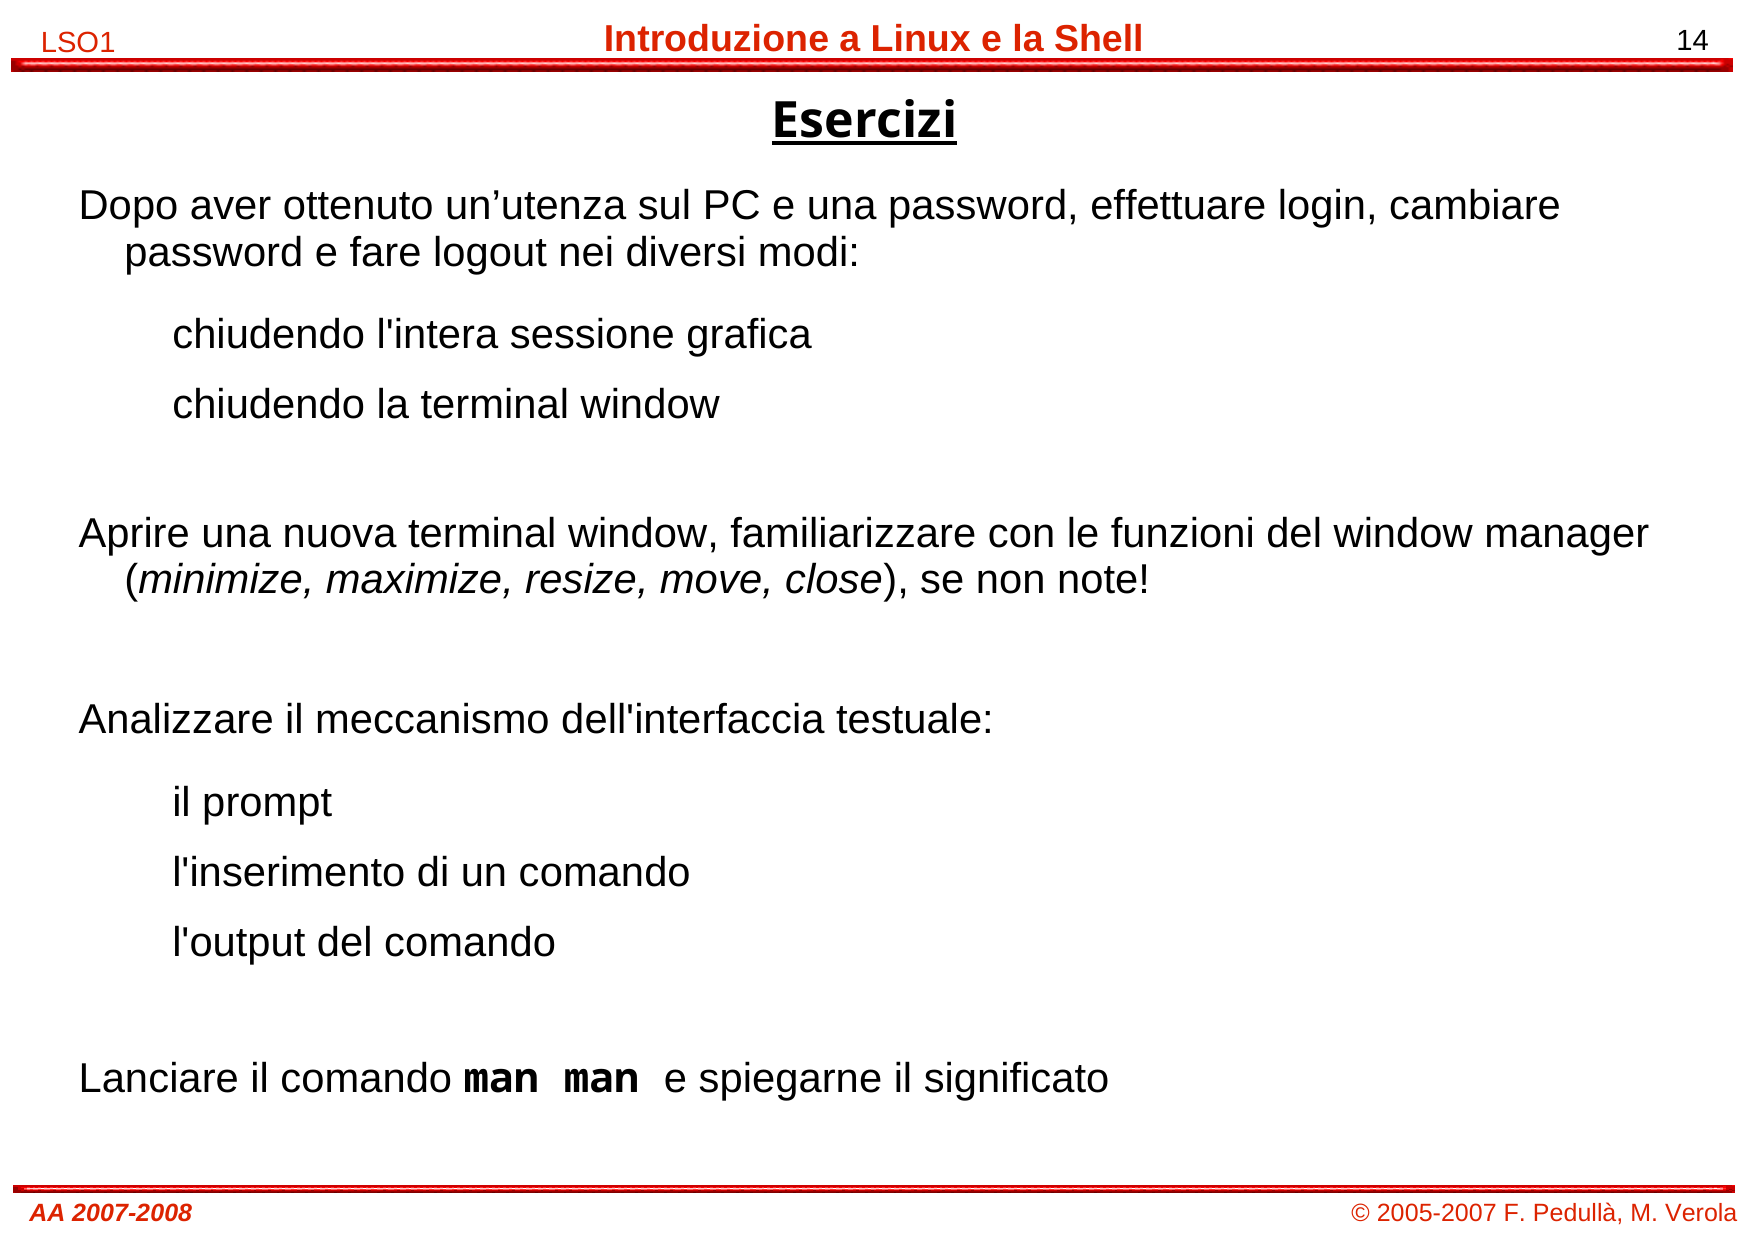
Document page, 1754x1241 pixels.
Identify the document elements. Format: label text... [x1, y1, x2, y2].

list Dopo aver ottenuto un’utenza sul PC e una password, effettuare login, cambiare password e fare logout nei diversi modi: chiudendo l'intera sessione grafica chiudendo la terminal window Aprire una nuova terminal window, familiarizzare con le funzioni del window manager (minimize, maximize, resize, move, close), se non note! Analizzare il meccanismo dell'interfaccia testuale: il prompt l'inserimento di un comando l'output del comando Lanciare il comando man man e spiegarne il significato [63, 182, 1663, 1098]
picture [11, 58, 1733, 72]
picture [13, 1185, 1735, 1193]
title Esercizi [28, 72, 1702, 168]
